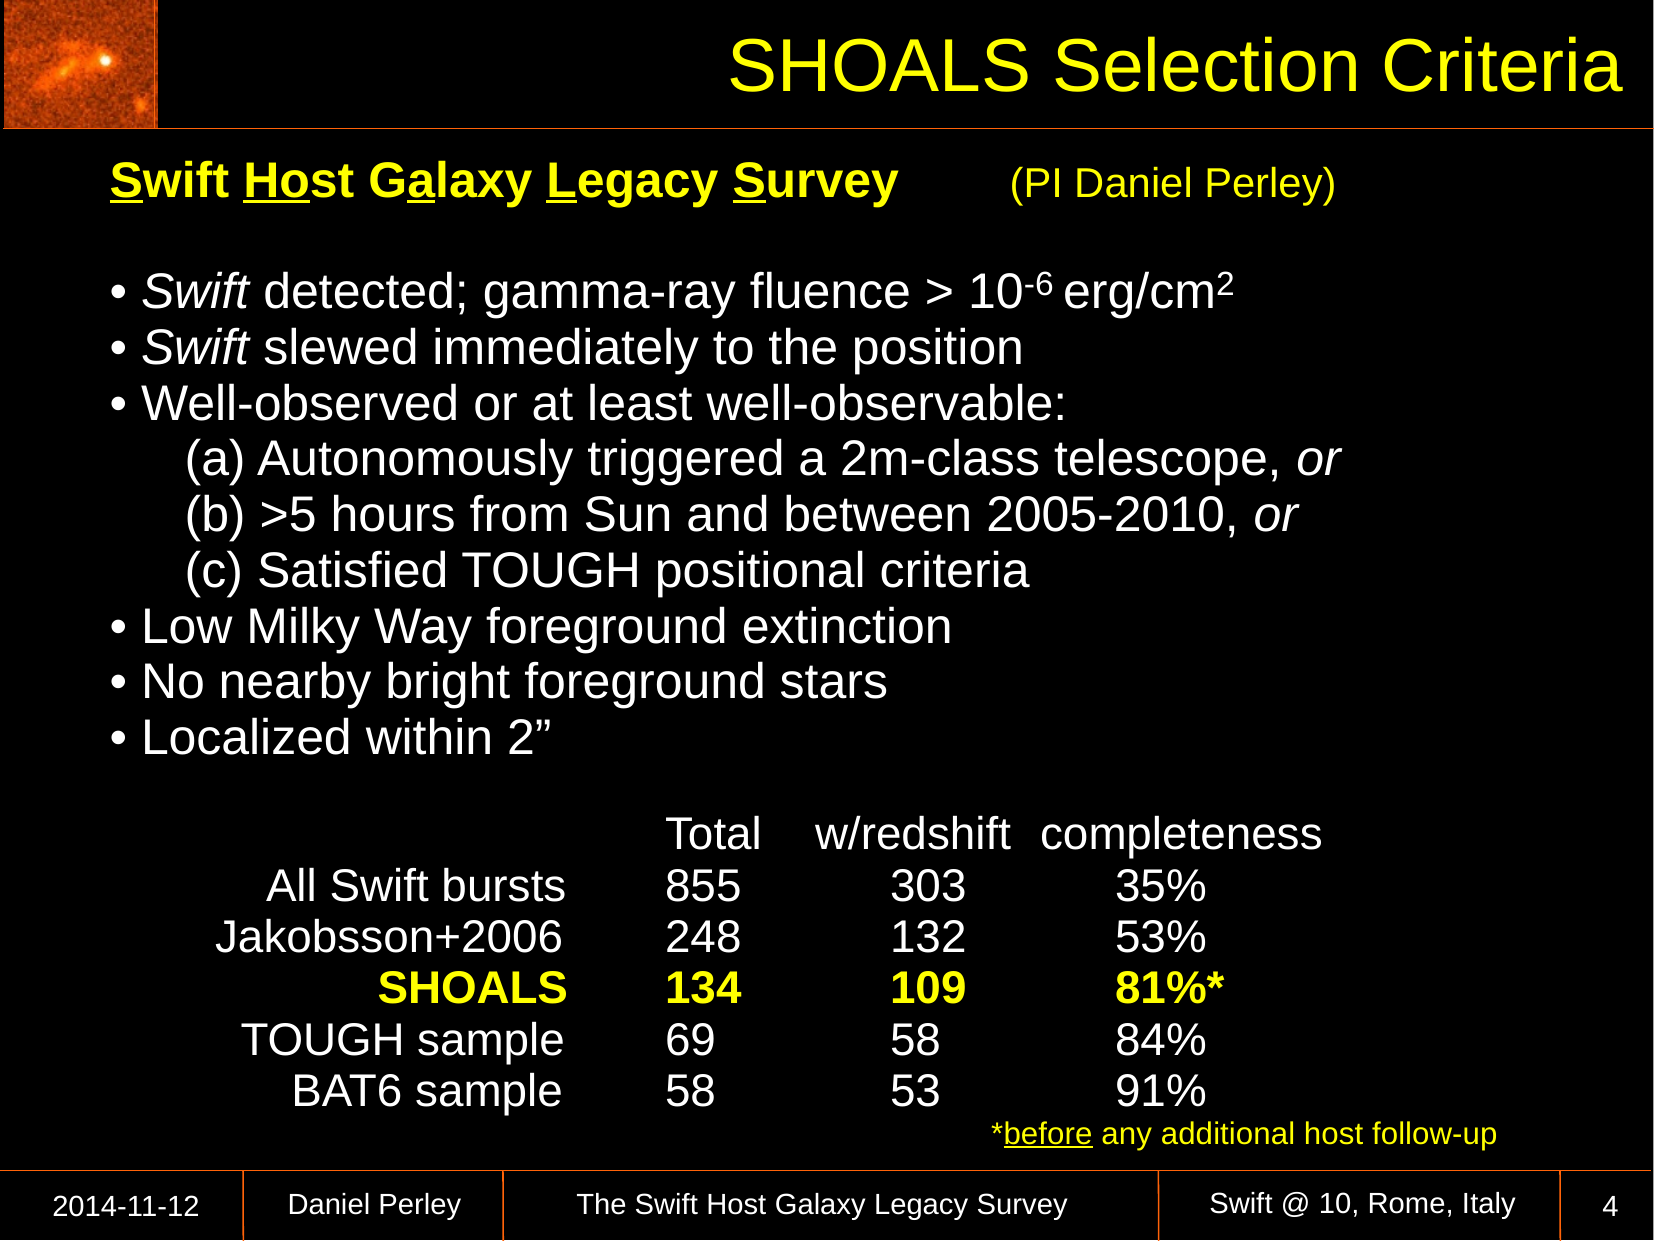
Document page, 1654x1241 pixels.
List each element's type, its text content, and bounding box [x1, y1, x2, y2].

title SHOALS Selection Criteria [187, 15, 1624, 116]
text_box Swift Host Galaxy Legacy Survey (PI Daniel Perley) • Swift detected; gamma-ray fluence > 10-6 erg/cm2 • Swift slewed immediately to the position • Well-observed or at least well-observable: (a) Autonomously triggered a 2m-class telescope, or (b) >5 hours from Sun and between 2005-2010, or (c) Satisfied TOUGH positional criteria • Low Milky Way foreground extinction • No nearby bright foreground stars • Localized within 2” [94, 144, 1558, 790]
text_box Total w/redshift completeness All Swift bursts 855 303 35% Jakobsson+2006 248 132 53% SHOALS 134 109 81%* TOUGH sample 69 58 84% BAT6 sample 58 53 91% *before any additional host follow-up [125, 801, 1538, 1175]
picture [4, 0, 154, 128]
